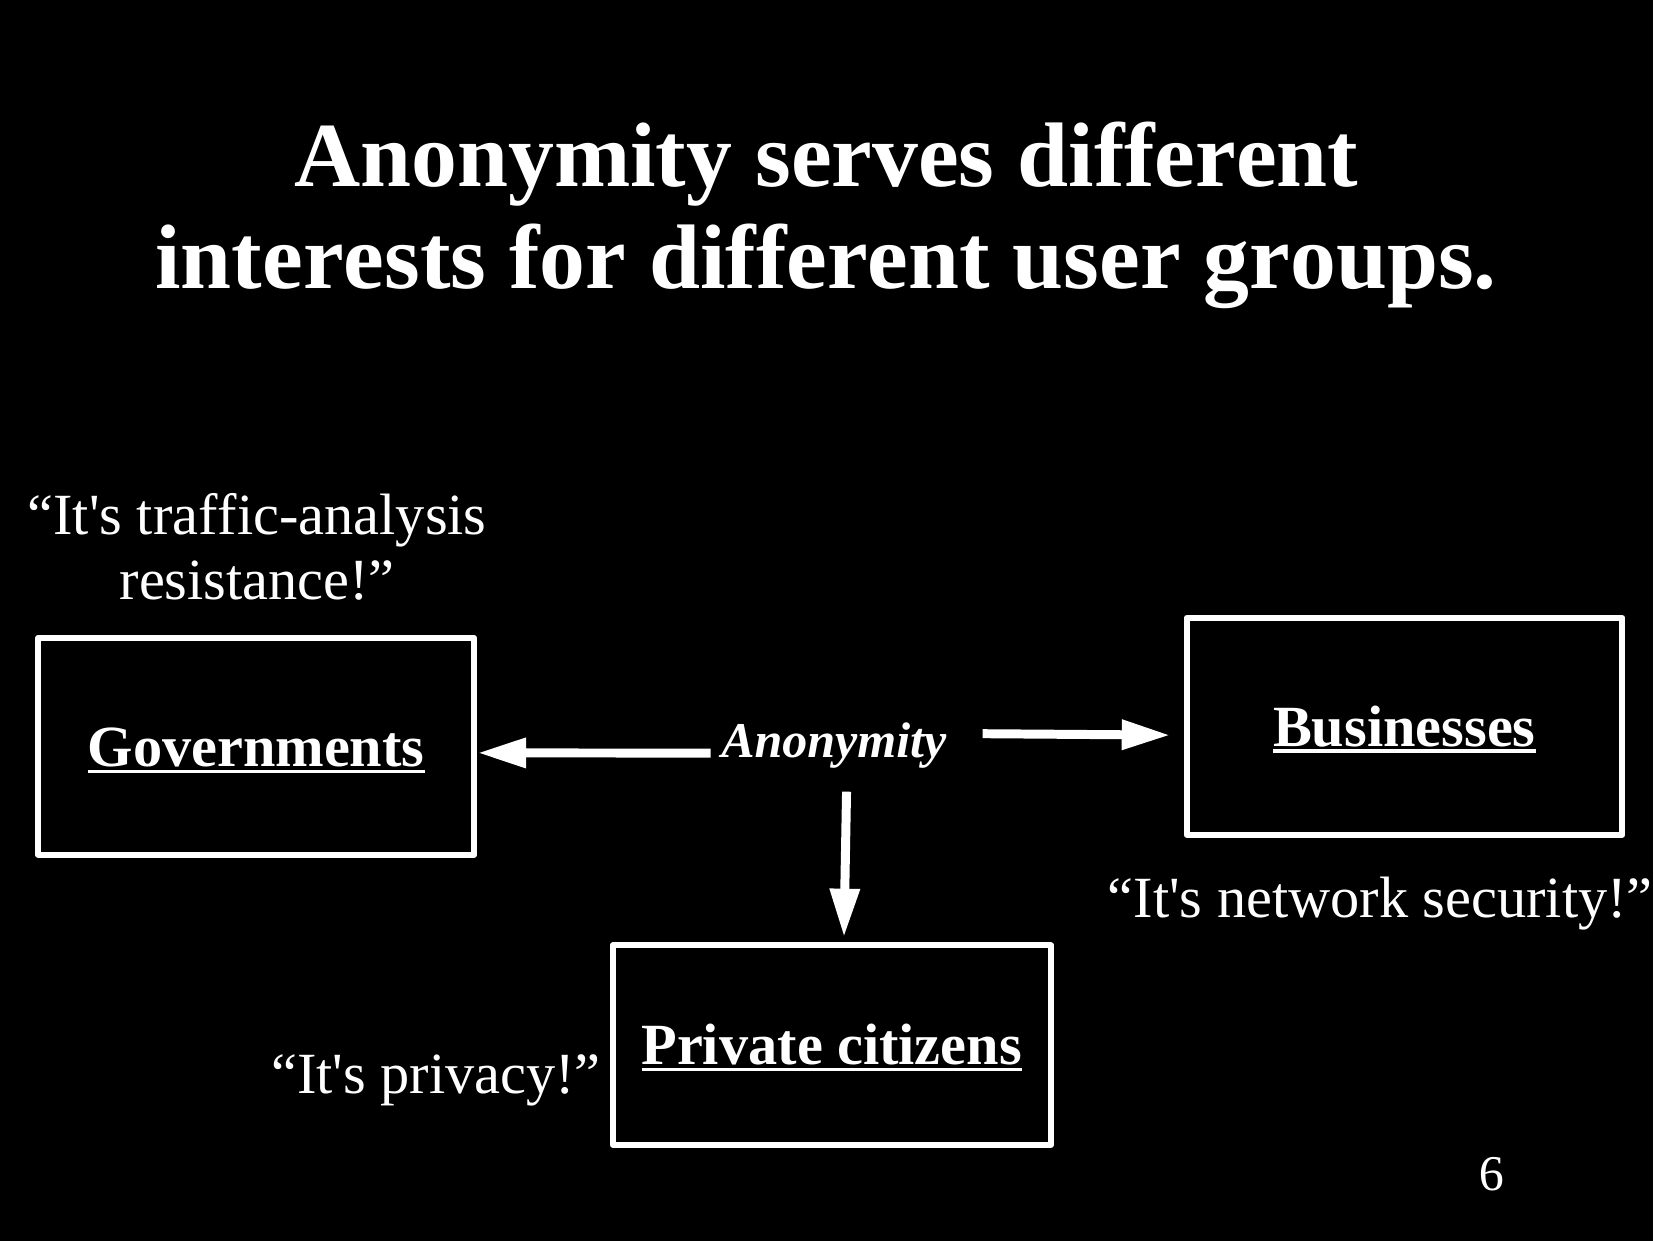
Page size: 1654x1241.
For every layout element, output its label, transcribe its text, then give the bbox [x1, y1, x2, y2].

text_box Governments [38, 637, 475, 855]
text_box “It's traffic-analysis resistance!” [27, 482, 488, 624]
title Anonymity serves different interests for different user groups. [121, 86, 1534, 327]
text_box Businesses [1186, 617, 1623, 835]
text_box Private citizens [612, 945, 1051, 1145]
text_box “It's network security!” [1107, 865, 1653, 936]
text_box “It's privacy!” [271, 1041, 602, 1112]
text_box Anonymity [632, 668, 1036, 813]
